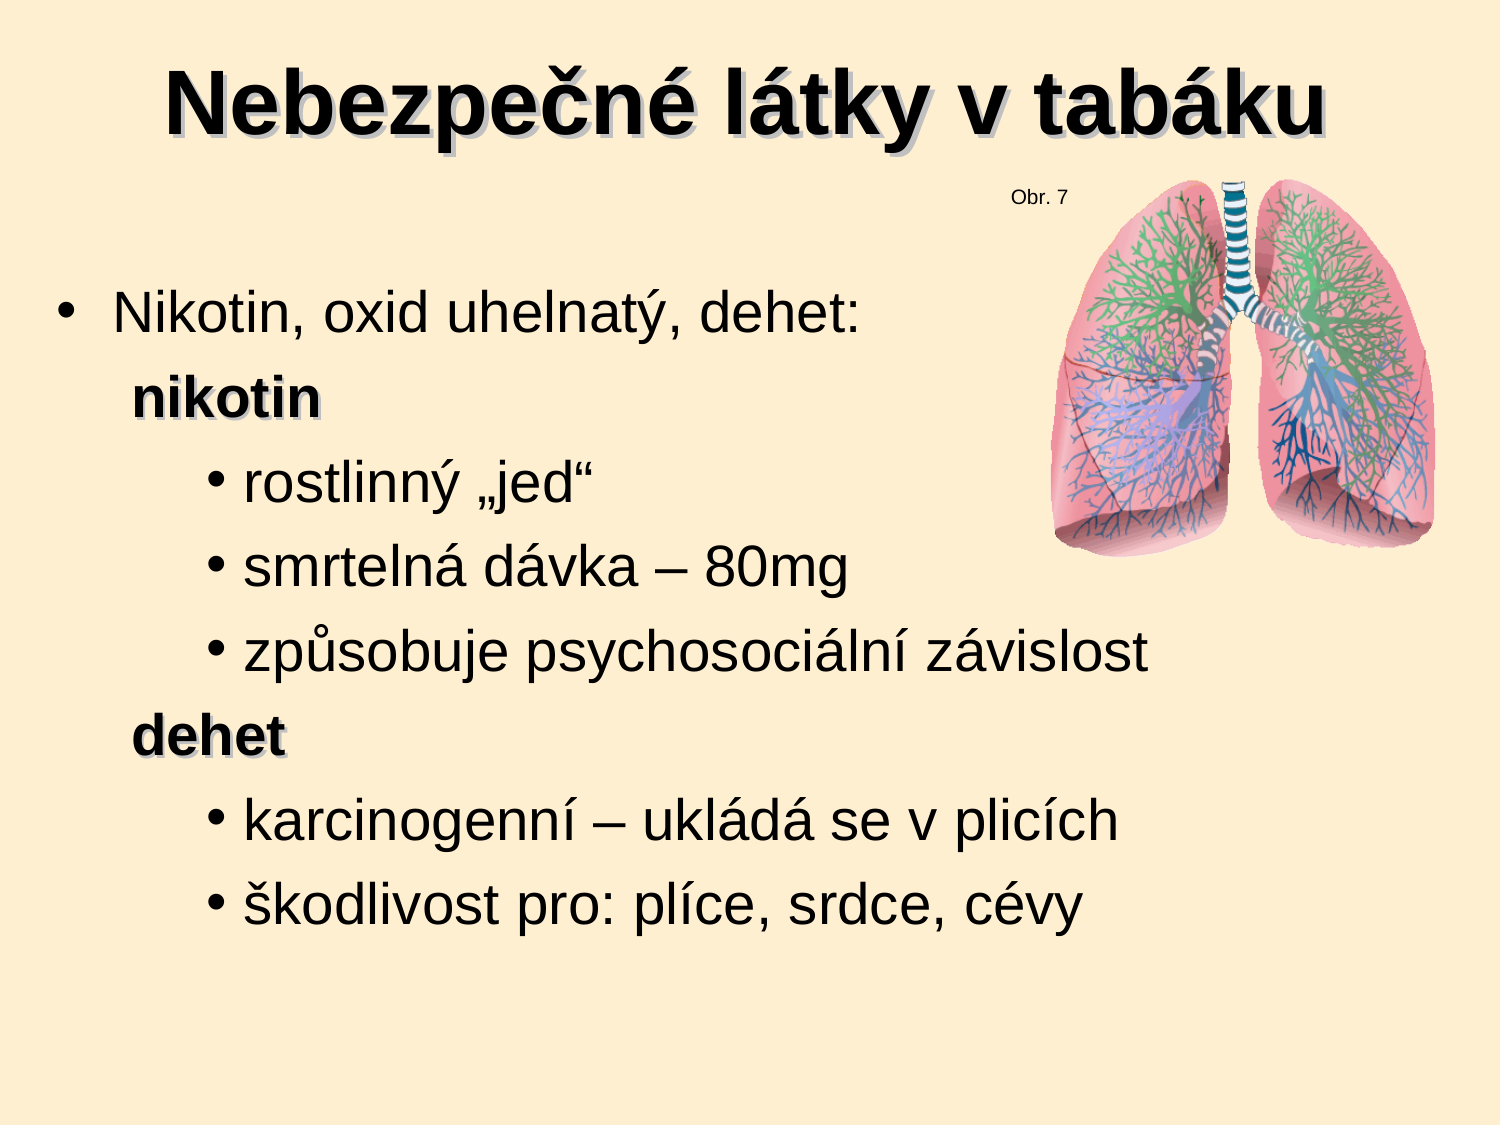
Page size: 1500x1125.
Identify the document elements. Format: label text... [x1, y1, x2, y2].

picture [1042, 163, 1442, 563]
list Nikotin, oxid uhelnatý, dehet: nikotin rostlinný „jed“ smrtelná dávka – 80mg způsobuje psychosociální závislost dehet karcinogenní – ukládá se v plicích škodlivost pro: plíce, srdce, cévy [41, 267, 1190, 1043]
text_box Obr. 7 [996, 175, 1114, 217]
title Nebezpečné látky v tabáku [70, 35, 1424, 161]
